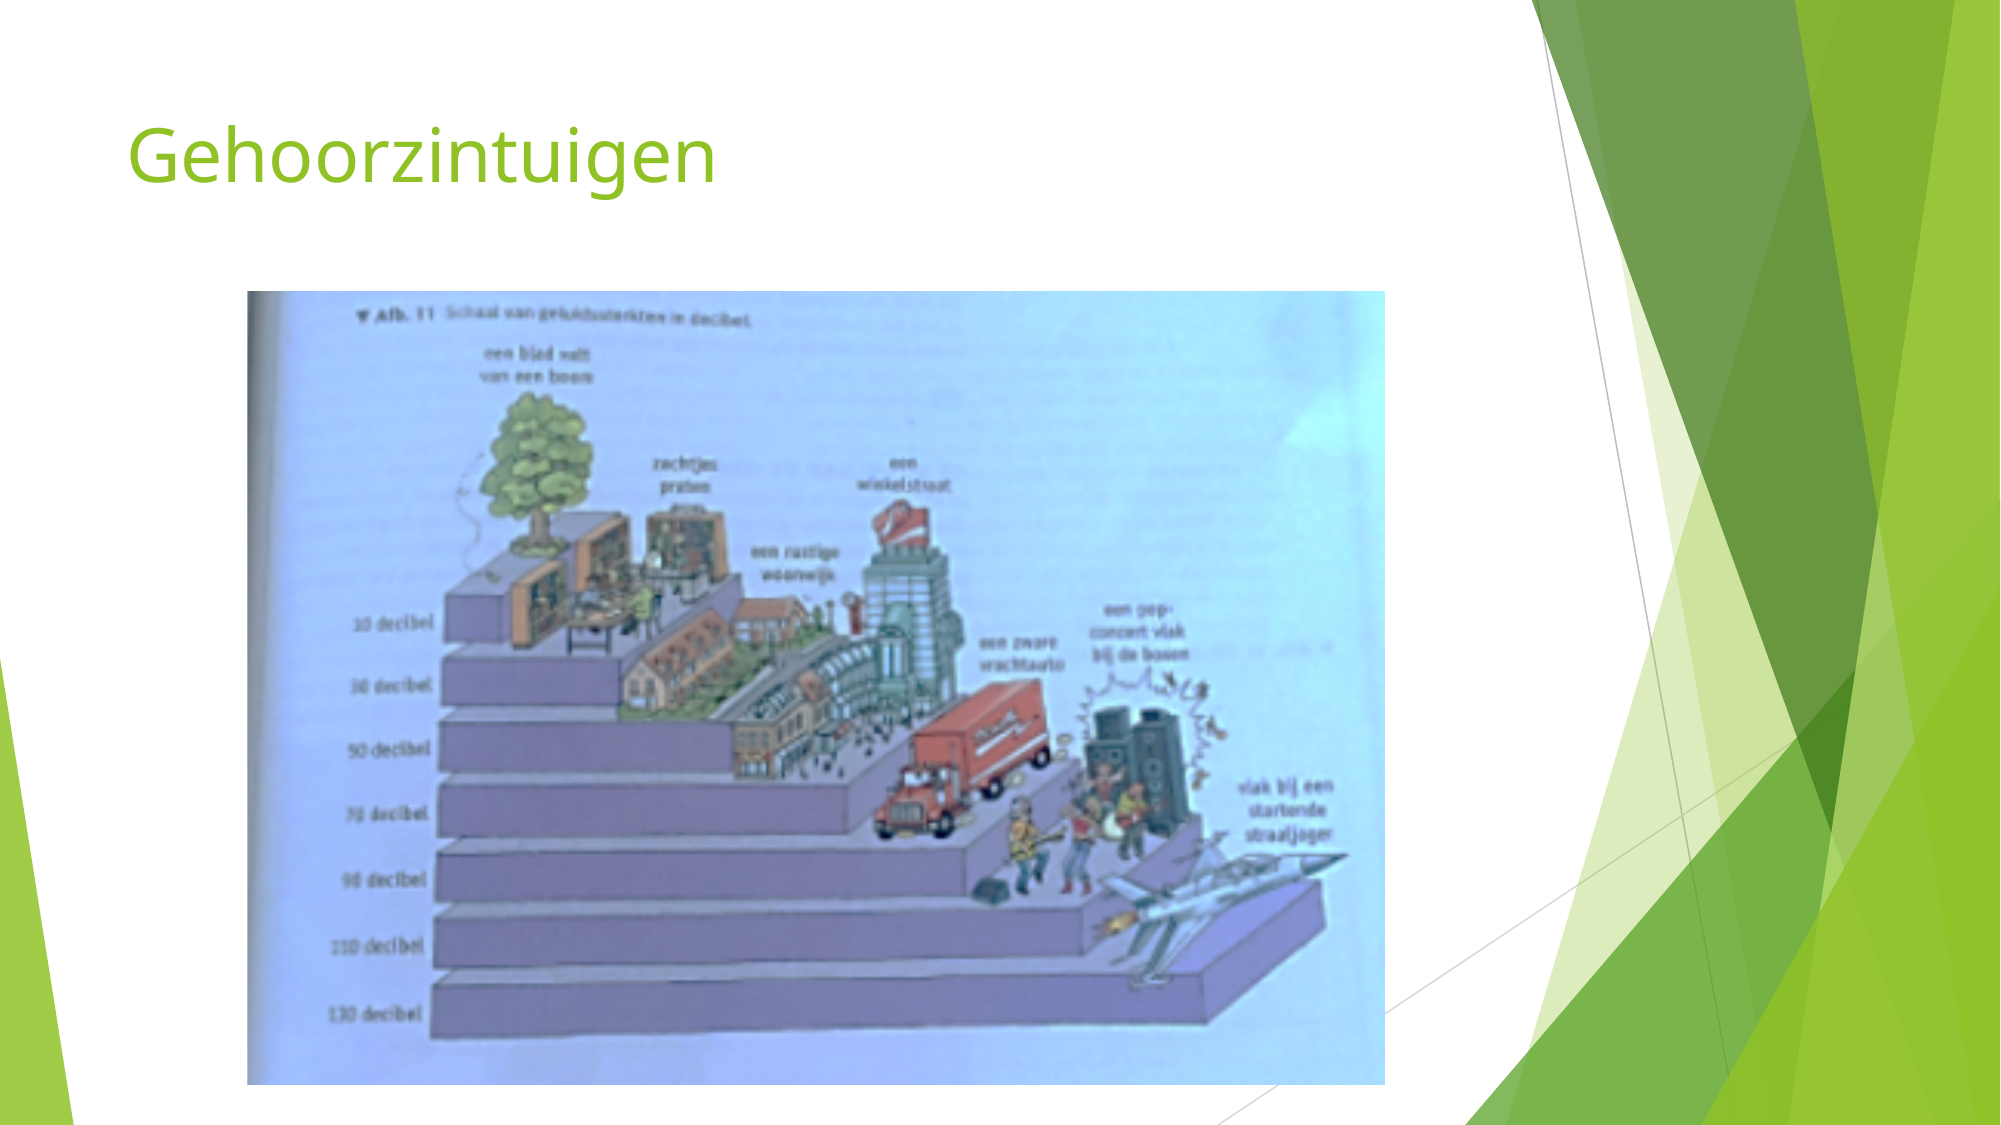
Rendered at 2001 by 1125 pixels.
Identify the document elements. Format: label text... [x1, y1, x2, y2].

picture [247, 291, 1385, 1085]
title Gehoorzintuigen [111, 99, 1522, 317]
